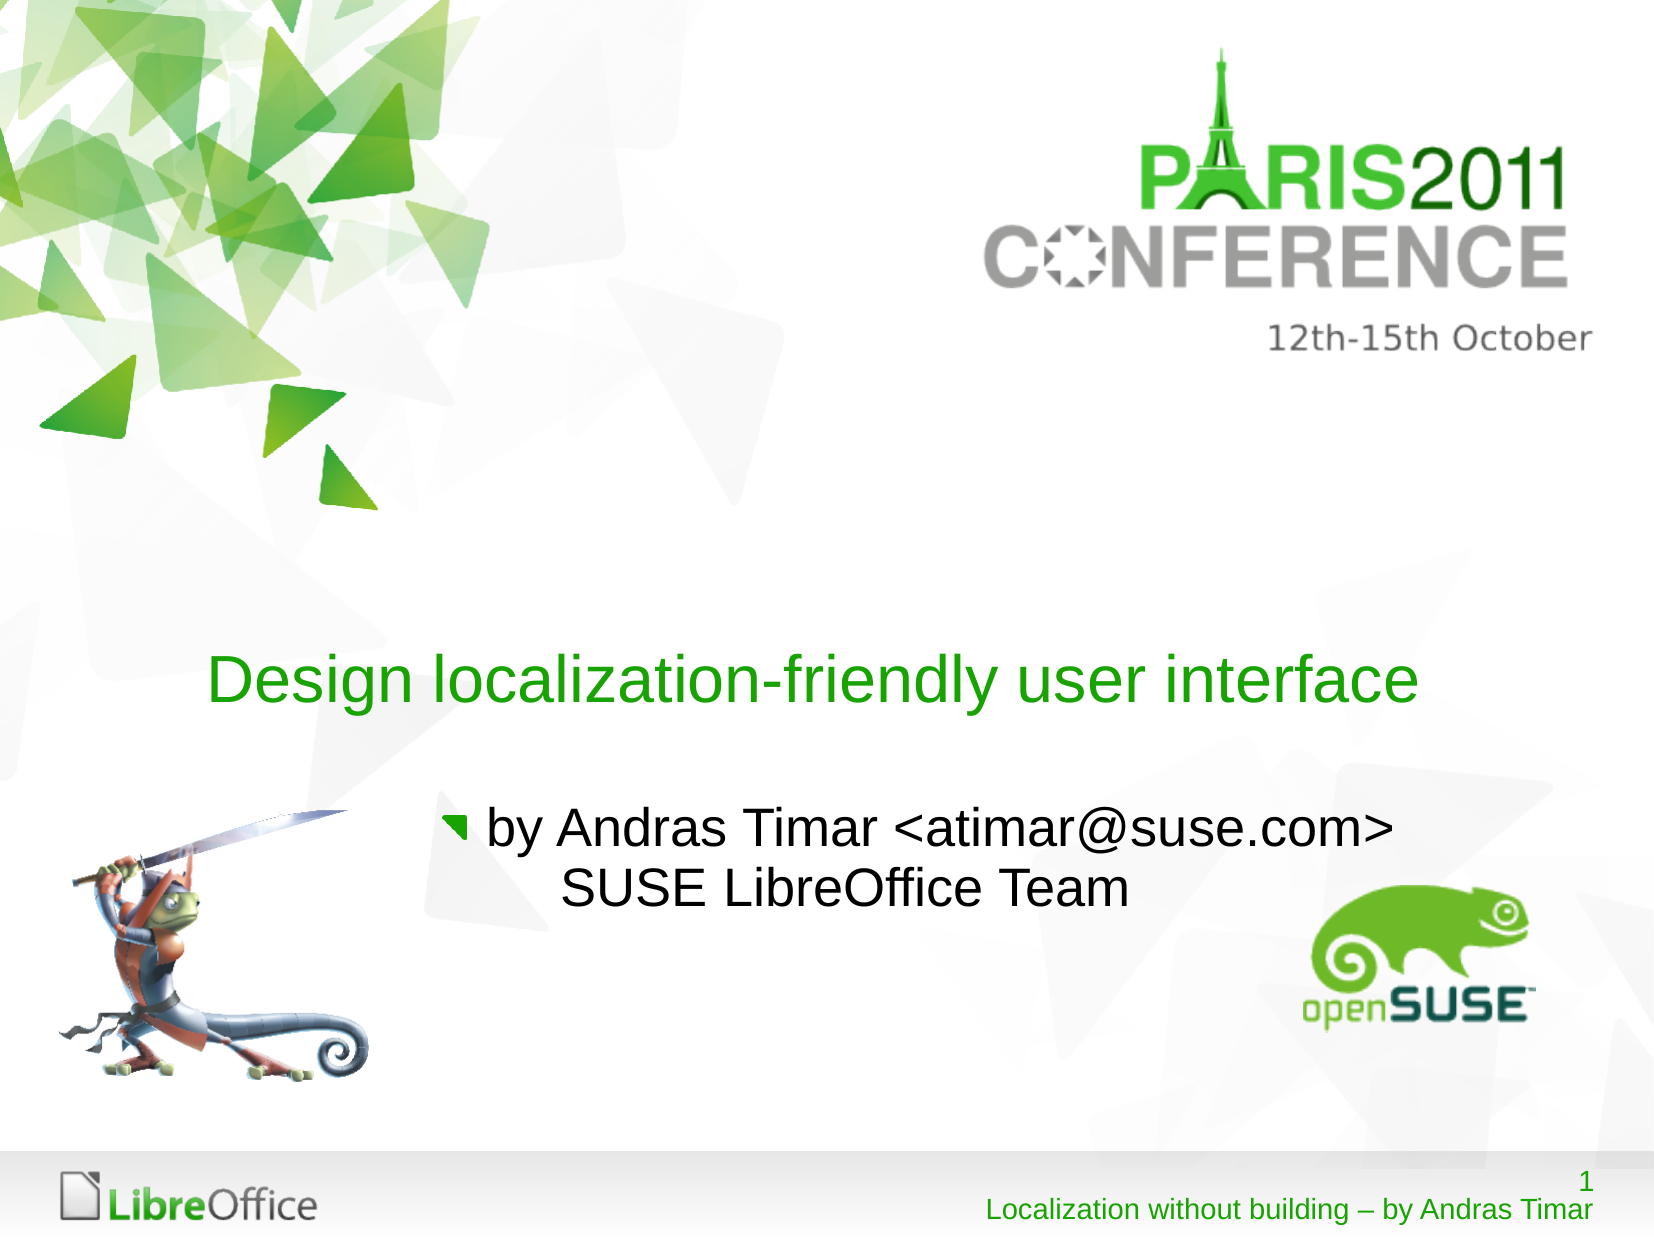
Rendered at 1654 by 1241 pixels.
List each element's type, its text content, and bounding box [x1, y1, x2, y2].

picture [41, 1152, 337, 1240]
picture [915, 548, 1654, 1169]
picture [0, 0, 798, 1123]
picture [927, 12, 1654, 410]
list by Andras Timar <atimar@suse.com> SUSE LibreOffice Team [442, 797, 1477, 1241]
title Design localization-friendly user interface [206, 590, 1477, 768]
